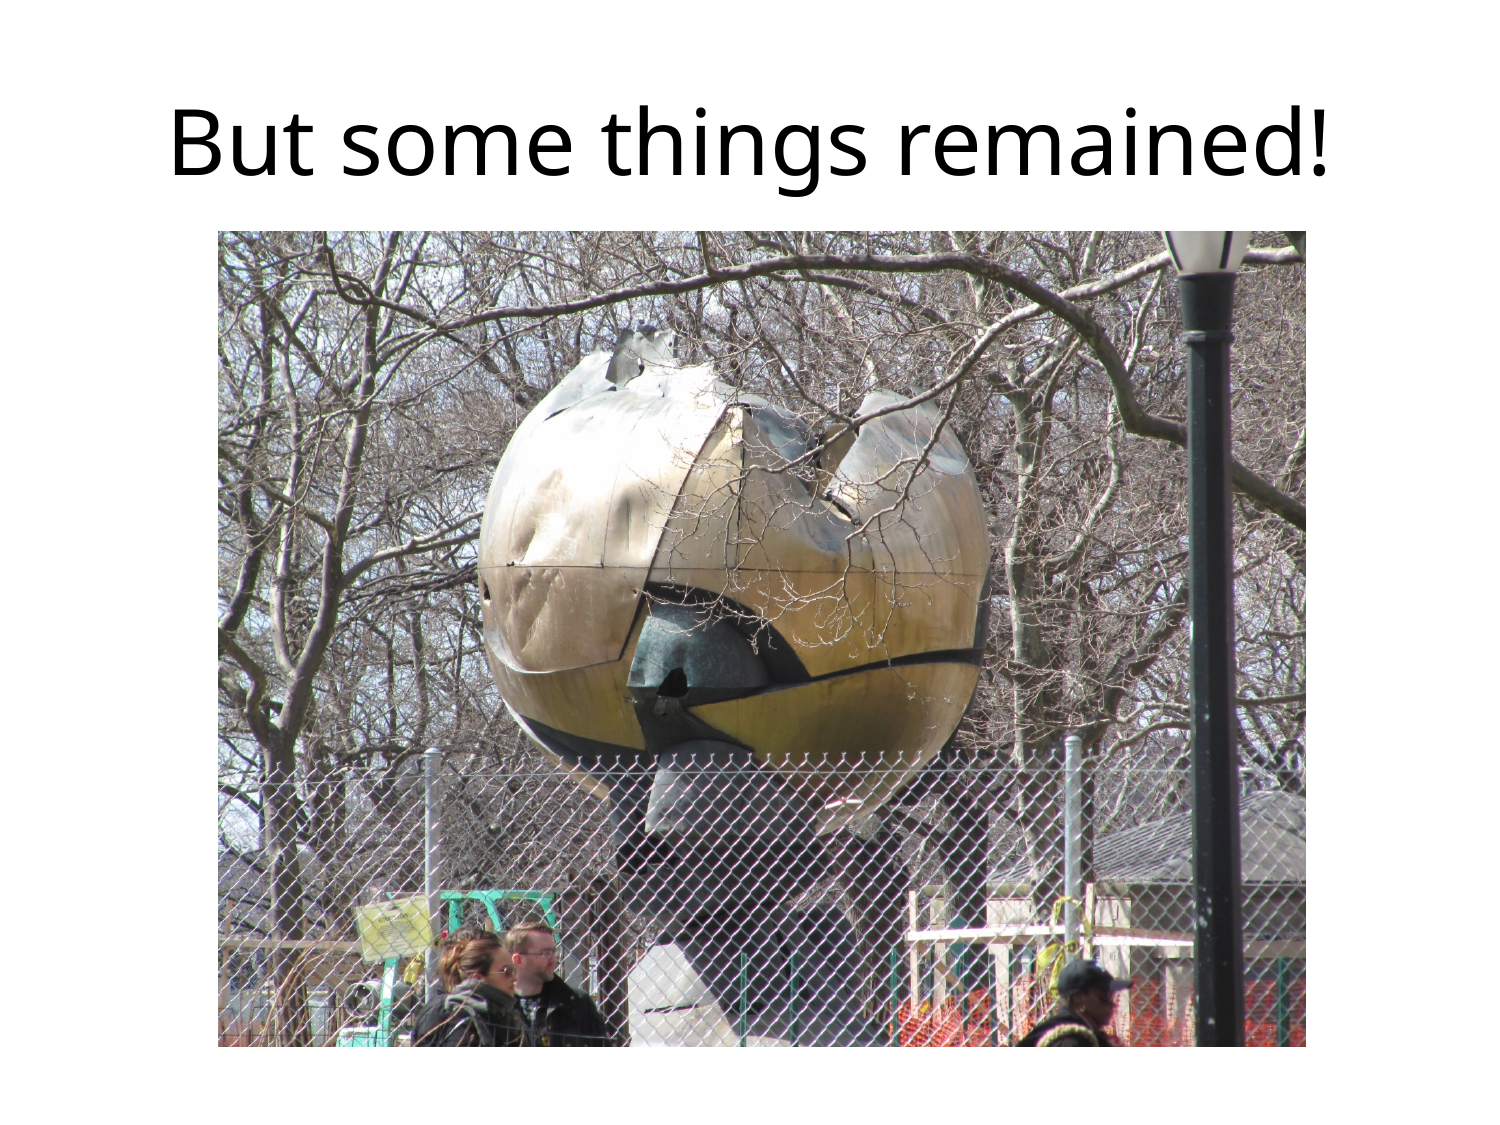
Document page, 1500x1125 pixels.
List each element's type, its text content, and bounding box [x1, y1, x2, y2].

picture [218, 231, 1306, 1047]
title But some things remained! [75, 45, 1426, 233]
